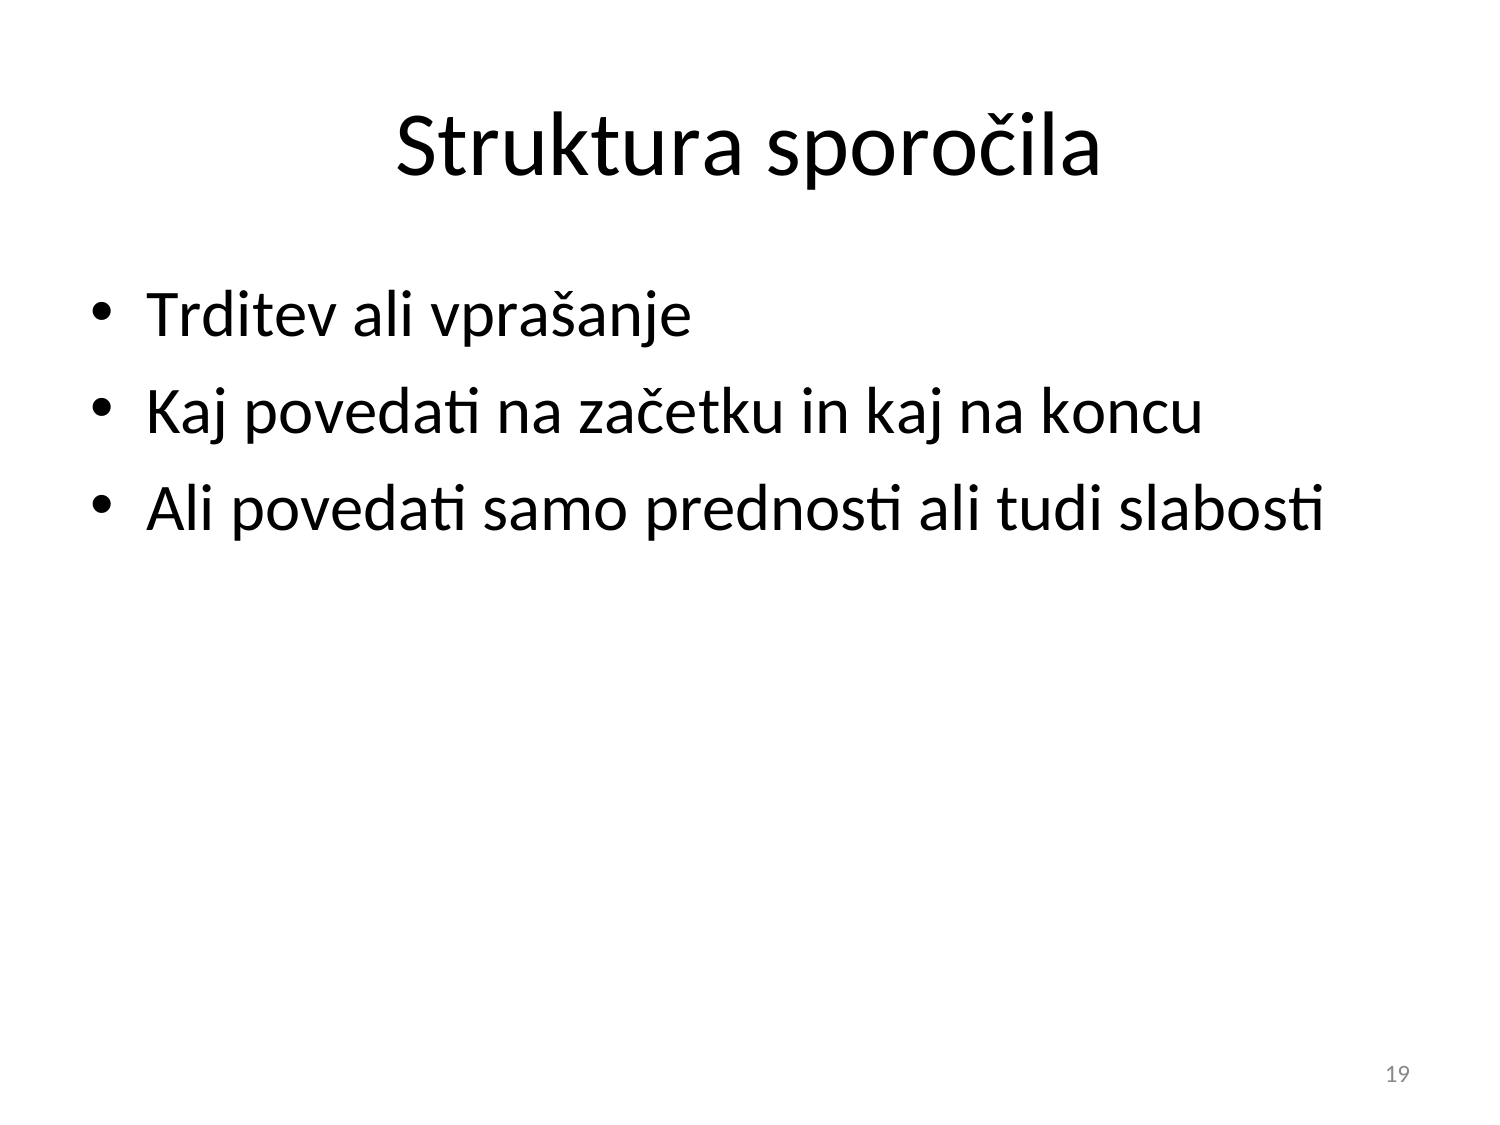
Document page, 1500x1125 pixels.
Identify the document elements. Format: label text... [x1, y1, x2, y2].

text_box <number> [1074, 1042, 1426, 1103]
list Trditev ali vprašanje Kaj povedati na začetku in kaj na koncu Ali povedati samo prednosti ali tudi slabosti [75, 262, 1426, 1006]
title Struktura sporočila [75, 45, 1426, 233]
